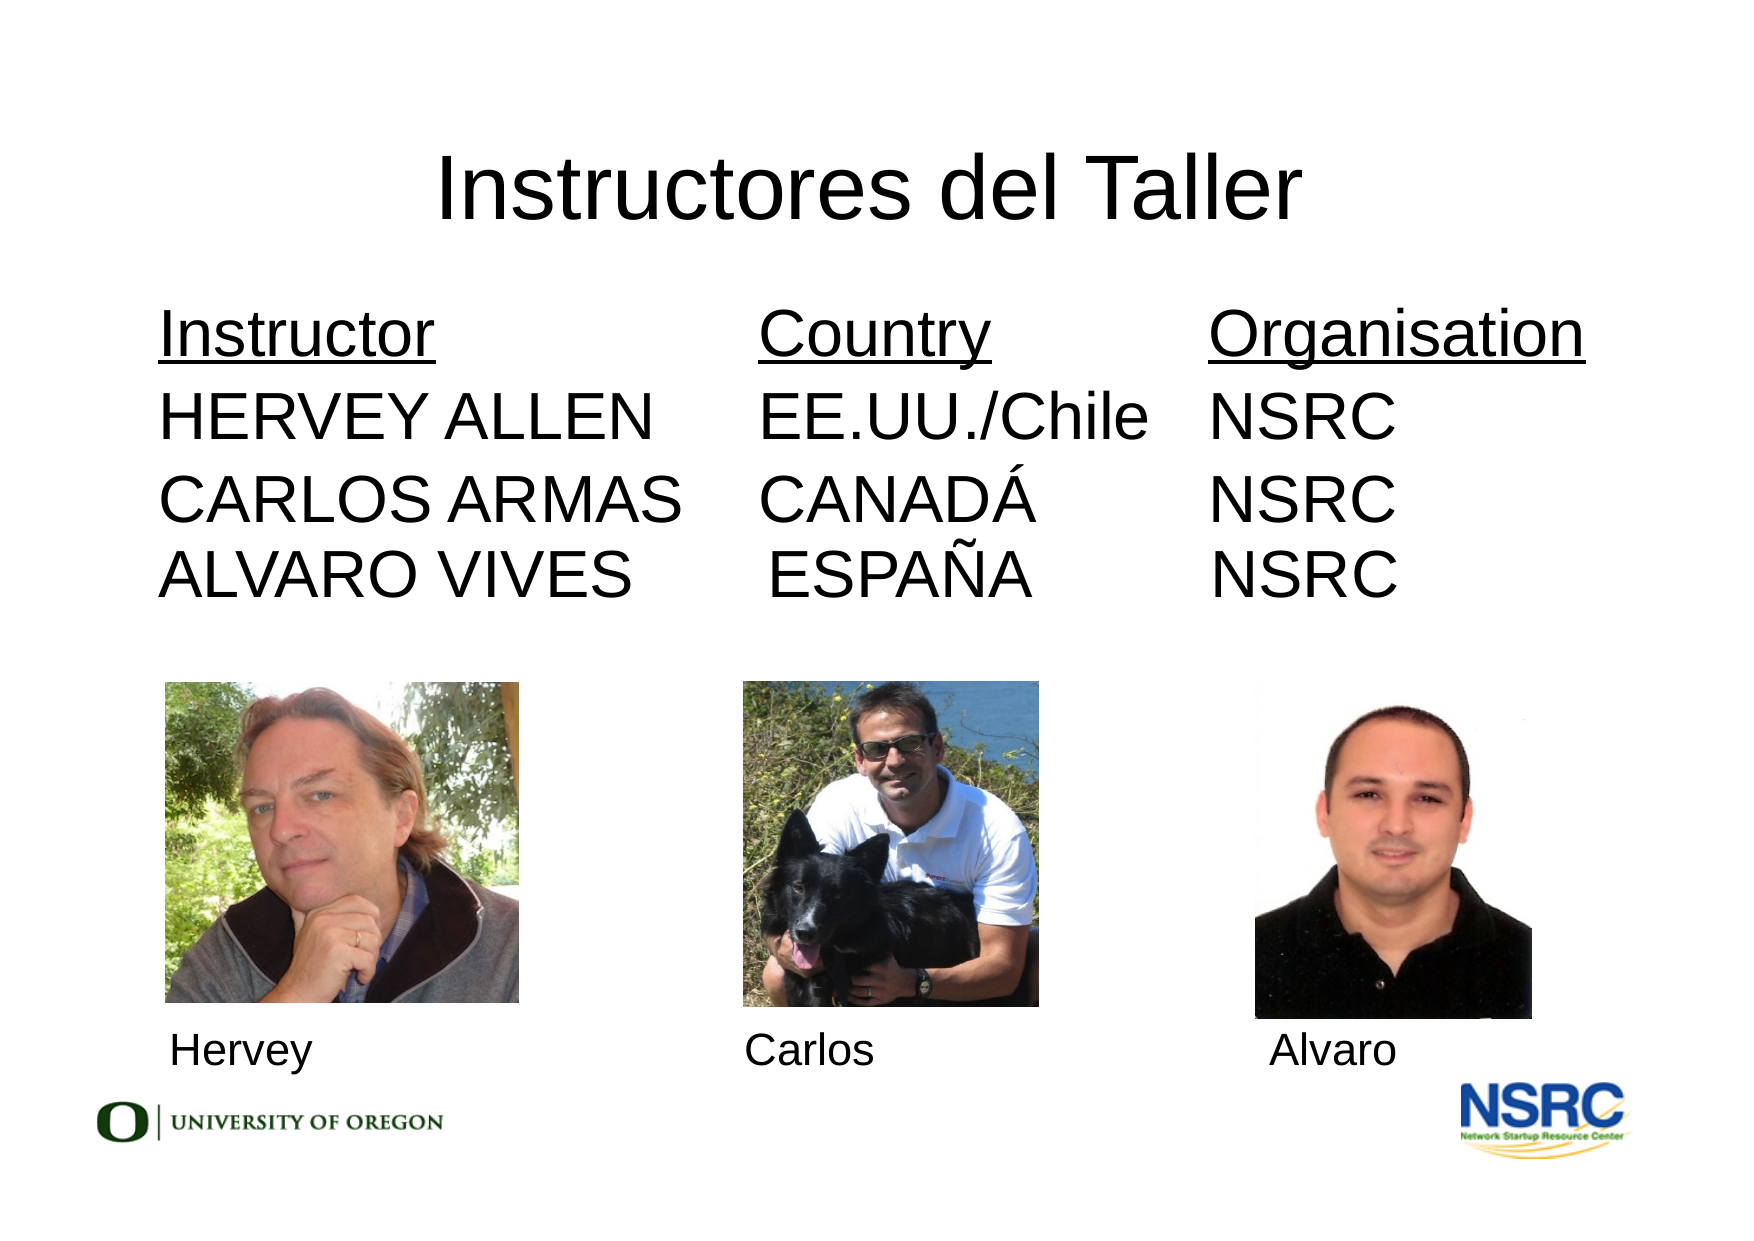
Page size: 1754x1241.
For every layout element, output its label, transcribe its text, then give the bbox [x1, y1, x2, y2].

list Instructor Country Organisation HERVEY ALLEN EE.UU./Chile NSRC CARLOS ARMAS CANADÁ NSRC ALVARO VIVES ESPAÑA NSRC [143, 288, 1630, 990]
picture [165, 682, 519, 1003]
picture [1461, 1082, 1633, 1159]
picture [95, 1100, 445, 1144]
title Instructores del Taller [144, 103, 1596, 273]
picture [743, 681, 1039, 1007]
picture [1255, 683, 1532, 1012]
text_box Hervey Carlos Alvaro [154, 1012, 1567, 1082]
